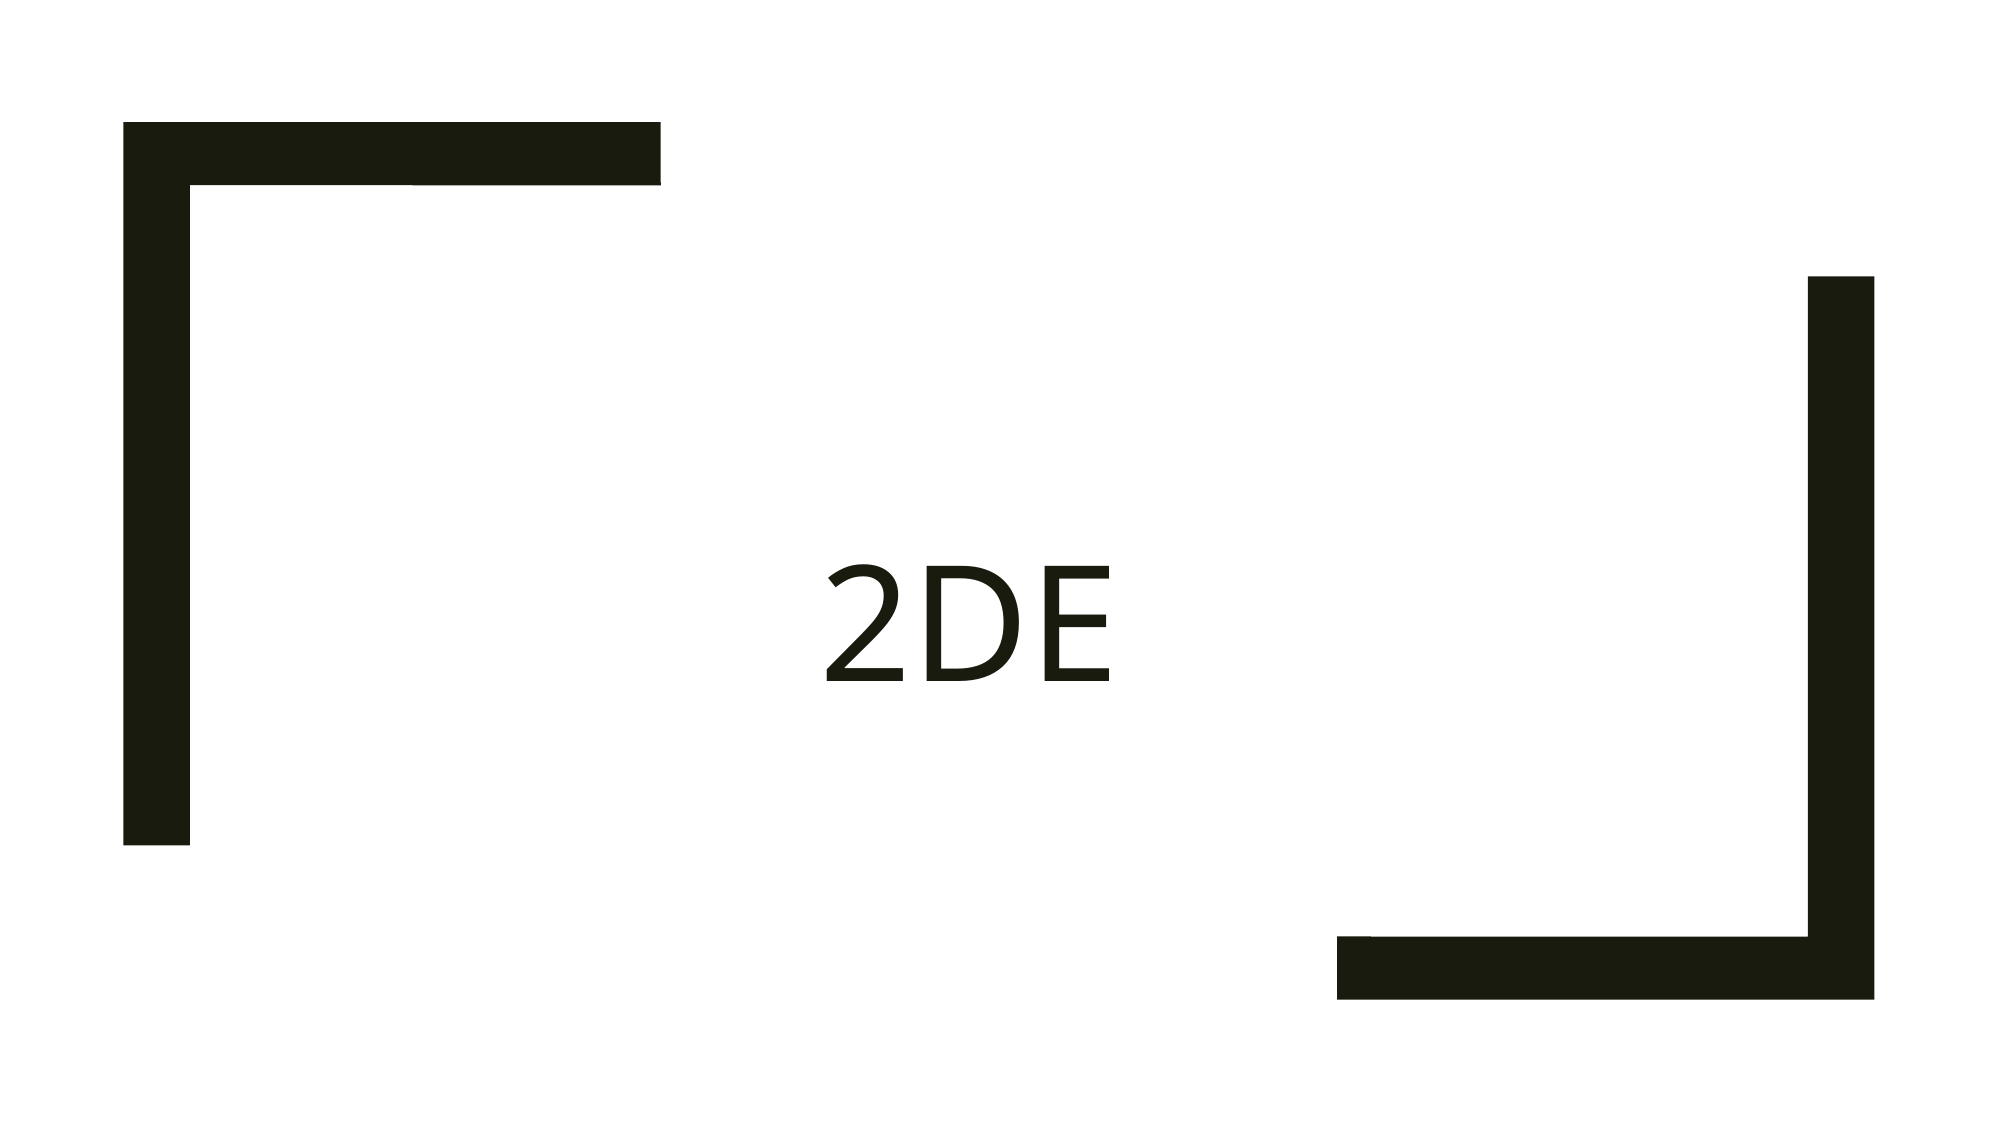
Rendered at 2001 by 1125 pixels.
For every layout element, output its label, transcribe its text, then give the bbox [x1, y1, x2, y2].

title 2de [204, 534, 1735, 917]
